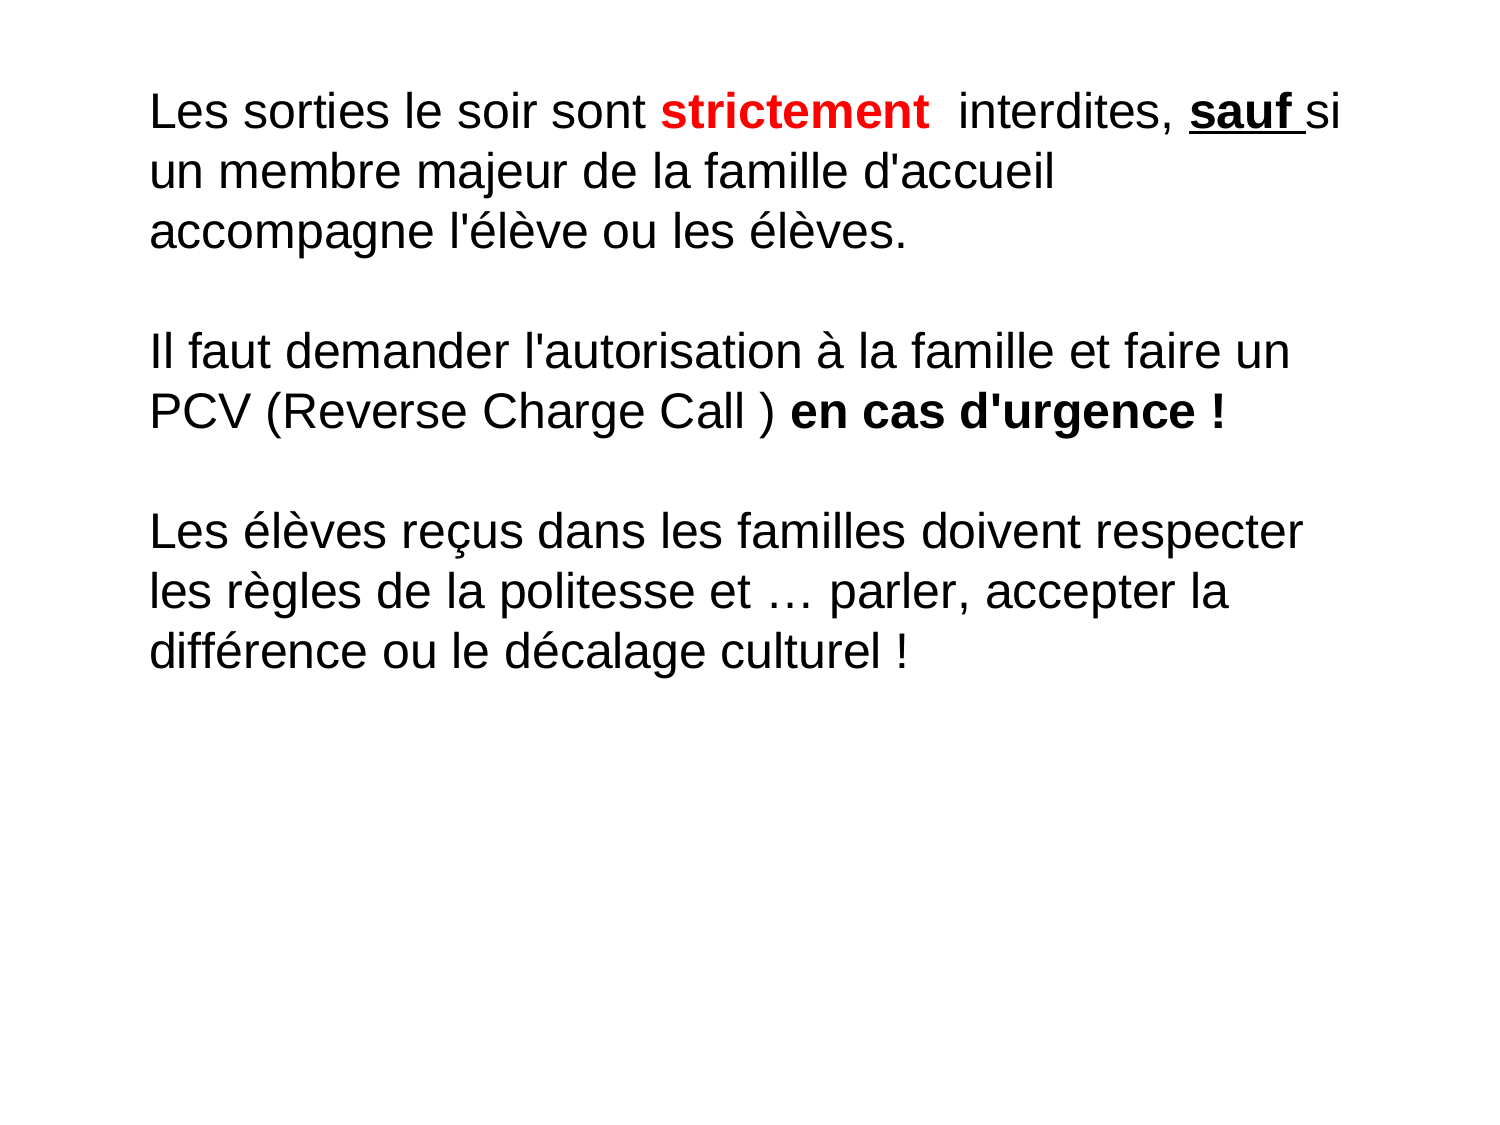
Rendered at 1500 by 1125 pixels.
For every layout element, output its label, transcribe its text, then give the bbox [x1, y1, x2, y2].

text_box Les sorties le soir sont strictement interdites, sauf si un membre majeur de la famille d'accueil accompagne l'élève ou les élèves. Il faut demander l'autorisation à la famille et faire un PCV (Reverse Charge Call ) en cas d'urgence ! Les élèves reçus dans les familles doivent respecter les règles de la politesse et … parler, accepter la différence ou le décalage culturel ! [134, 70, 1359, 993]
